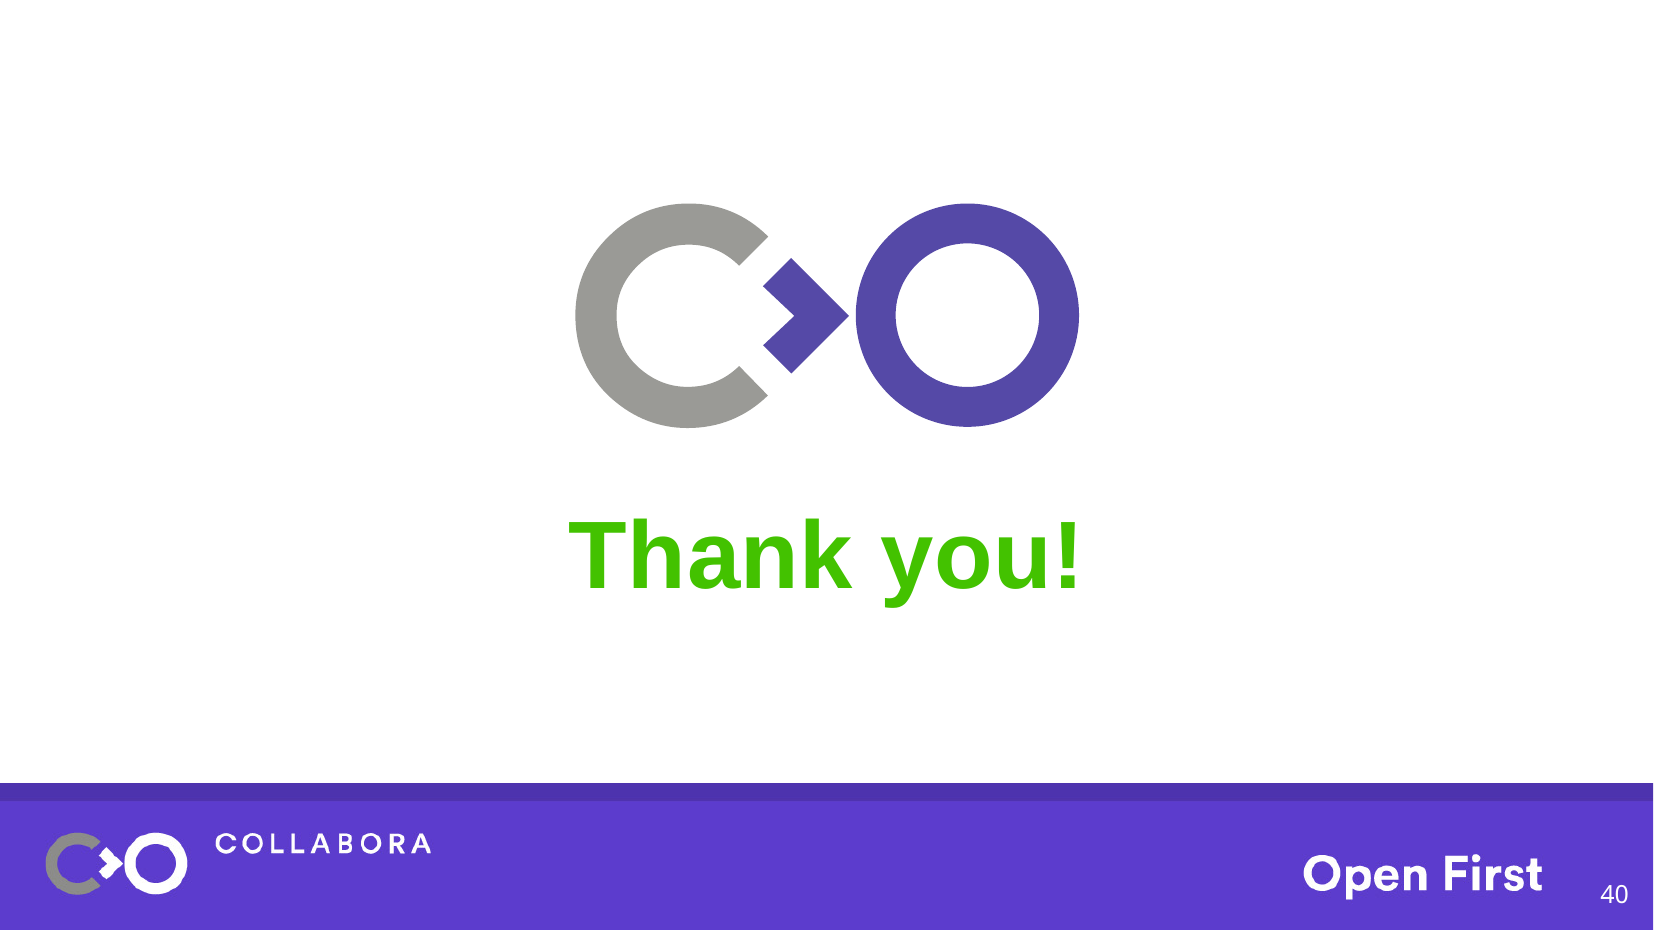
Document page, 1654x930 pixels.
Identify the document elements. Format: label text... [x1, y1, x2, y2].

text_box [575, 203, 769, 429]
text_box [855, 203, 1080, 427]
text_box [762, 257, 850, 374]
title Thank you! [41, 495, 1614, 609]
picture [0, 0, 1654, 930]
